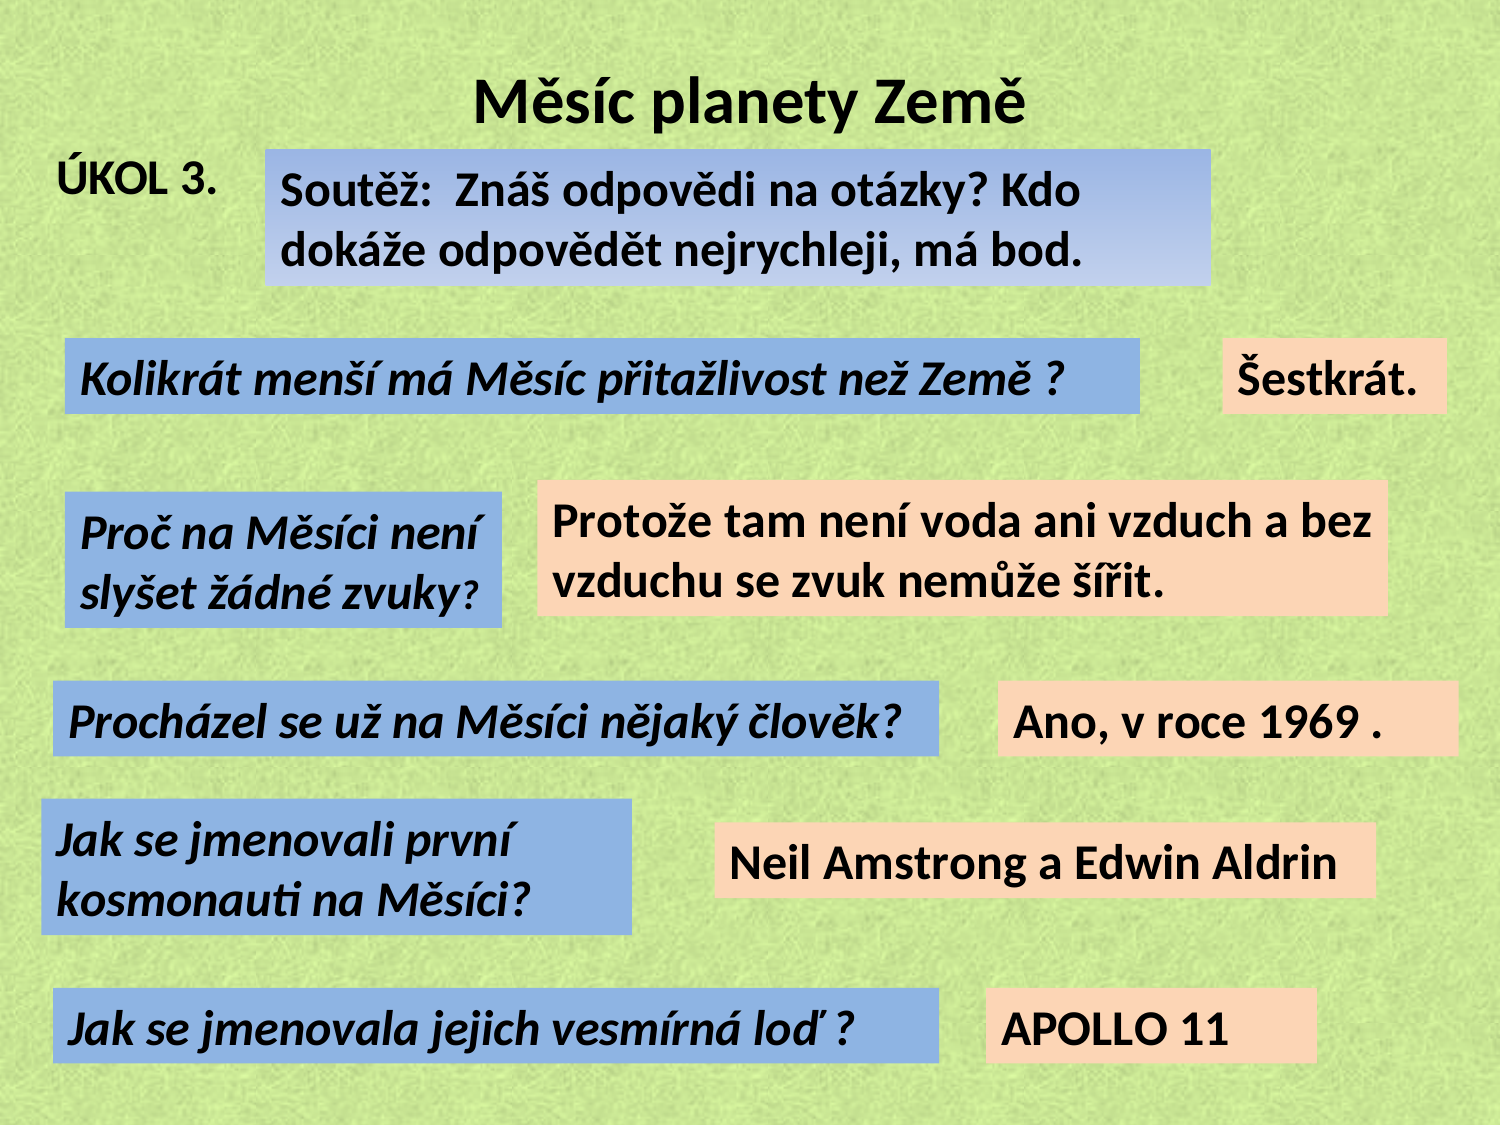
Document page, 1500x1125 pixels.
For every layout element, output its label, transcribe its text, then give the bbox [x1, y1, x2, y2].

text_box Ano, v roce 1969 . [998, 680, 1459, 757]
text_box Neil Amstrong a Edwin Aldrin [714, 822, 1377, 899]
title Měsíc planety Země [75, 45, 1426, 150]
text_box Jak se jmenovali první kosmonauti na Měsíci? [41, 798, 632, 936]
text_box Protože tam není voda ani vzduch a bez vzduchu se zvuk nemůže šířit. [537, 479, 1388, 617]
text_box Proč na Měsíci není slyšet žádné zvuky? [64, 491, 502, 628]
text_box Jak se jmenovala jejich vesmírná loď ? [53, 987, 940, 1064]
text_box Kolikrát menší má Měsíc přitažlivost než Země ? [64, 338, 1140, 414]
text_box APOLLO 11 [986, 987, 1317, 1064]
text_box ÚKOL 3. [41, 137, 243, 213]
text_box Šestkrát. [1222, 338, 1447, 414]
text_box Procházel se už na Měsíci nějaký člověk? [53, 680, 940, 757]
text_box Soutěž: Znáš odpovědi na otázky? Kdo dokáže odpovědět nejrychleji, má bod. [265, 149, 1211, 286]
